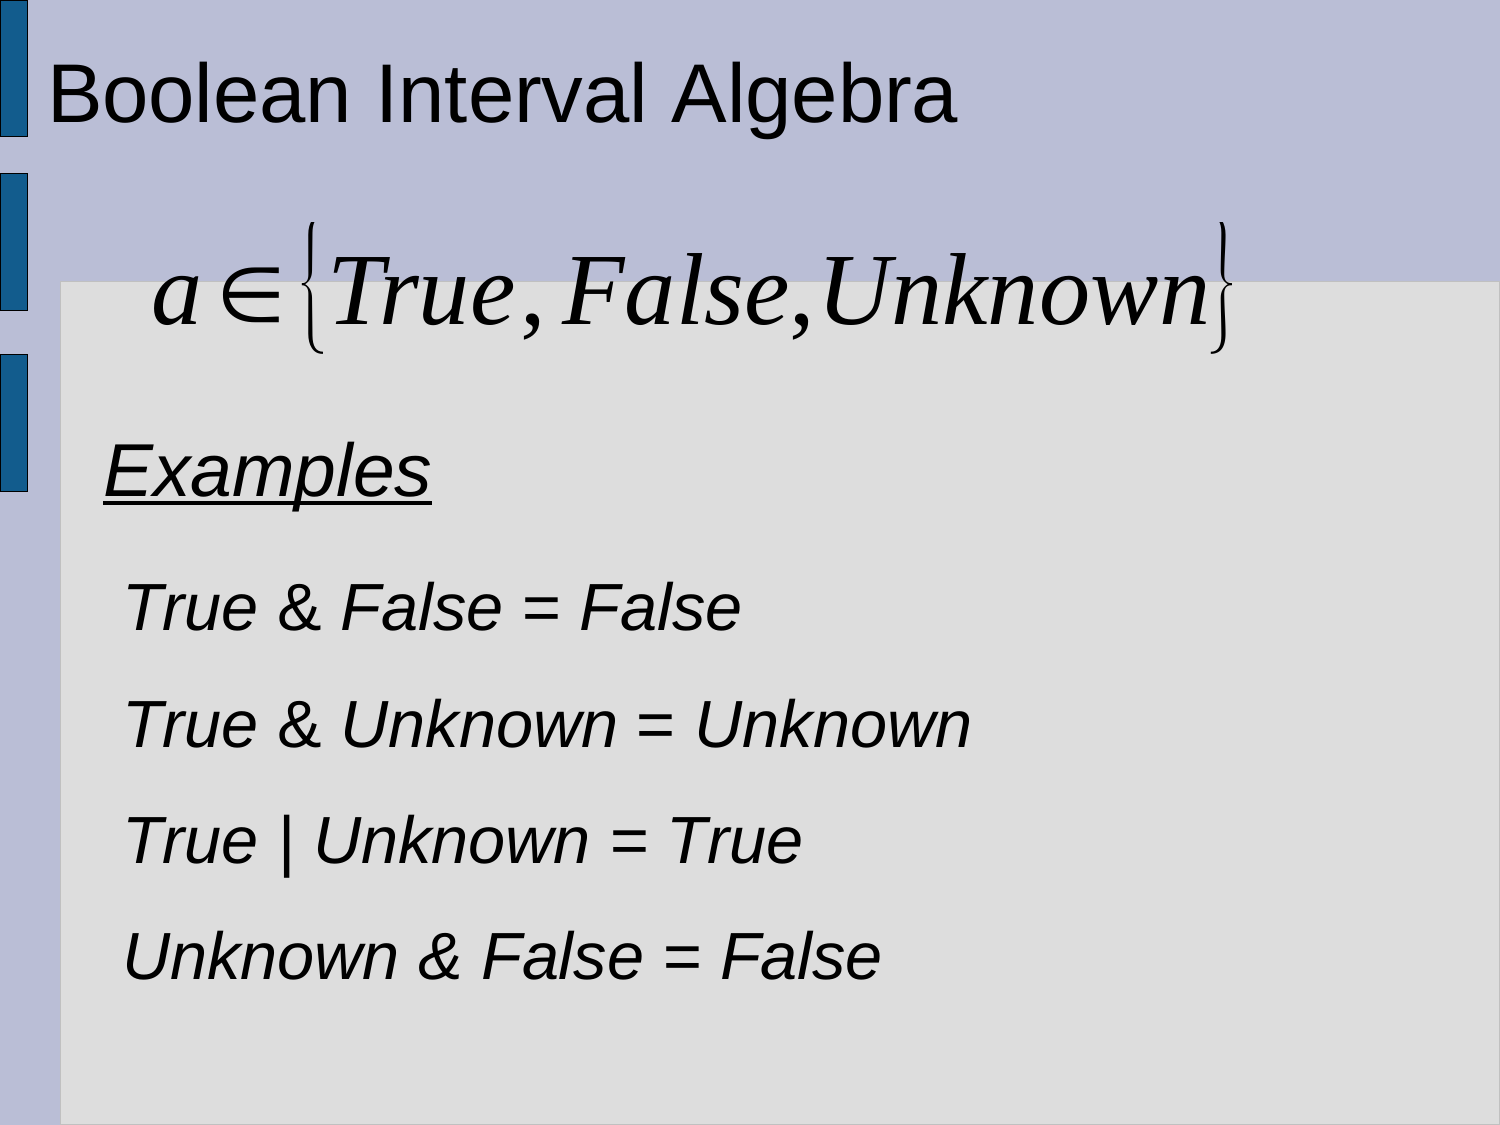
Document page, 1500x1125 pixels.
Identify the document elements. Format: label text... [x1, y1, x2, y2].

text_box True & False = False True & Unknown = Unknown True | Unknown = True Unknown & False = False [107, 562, 1327, 1002]
text_box Examples [88, 420, 1185, 652]
text_box Boolean Interval Algebra [0, 0, 1006, 188]
chart [135, 222, 1261, 368]
